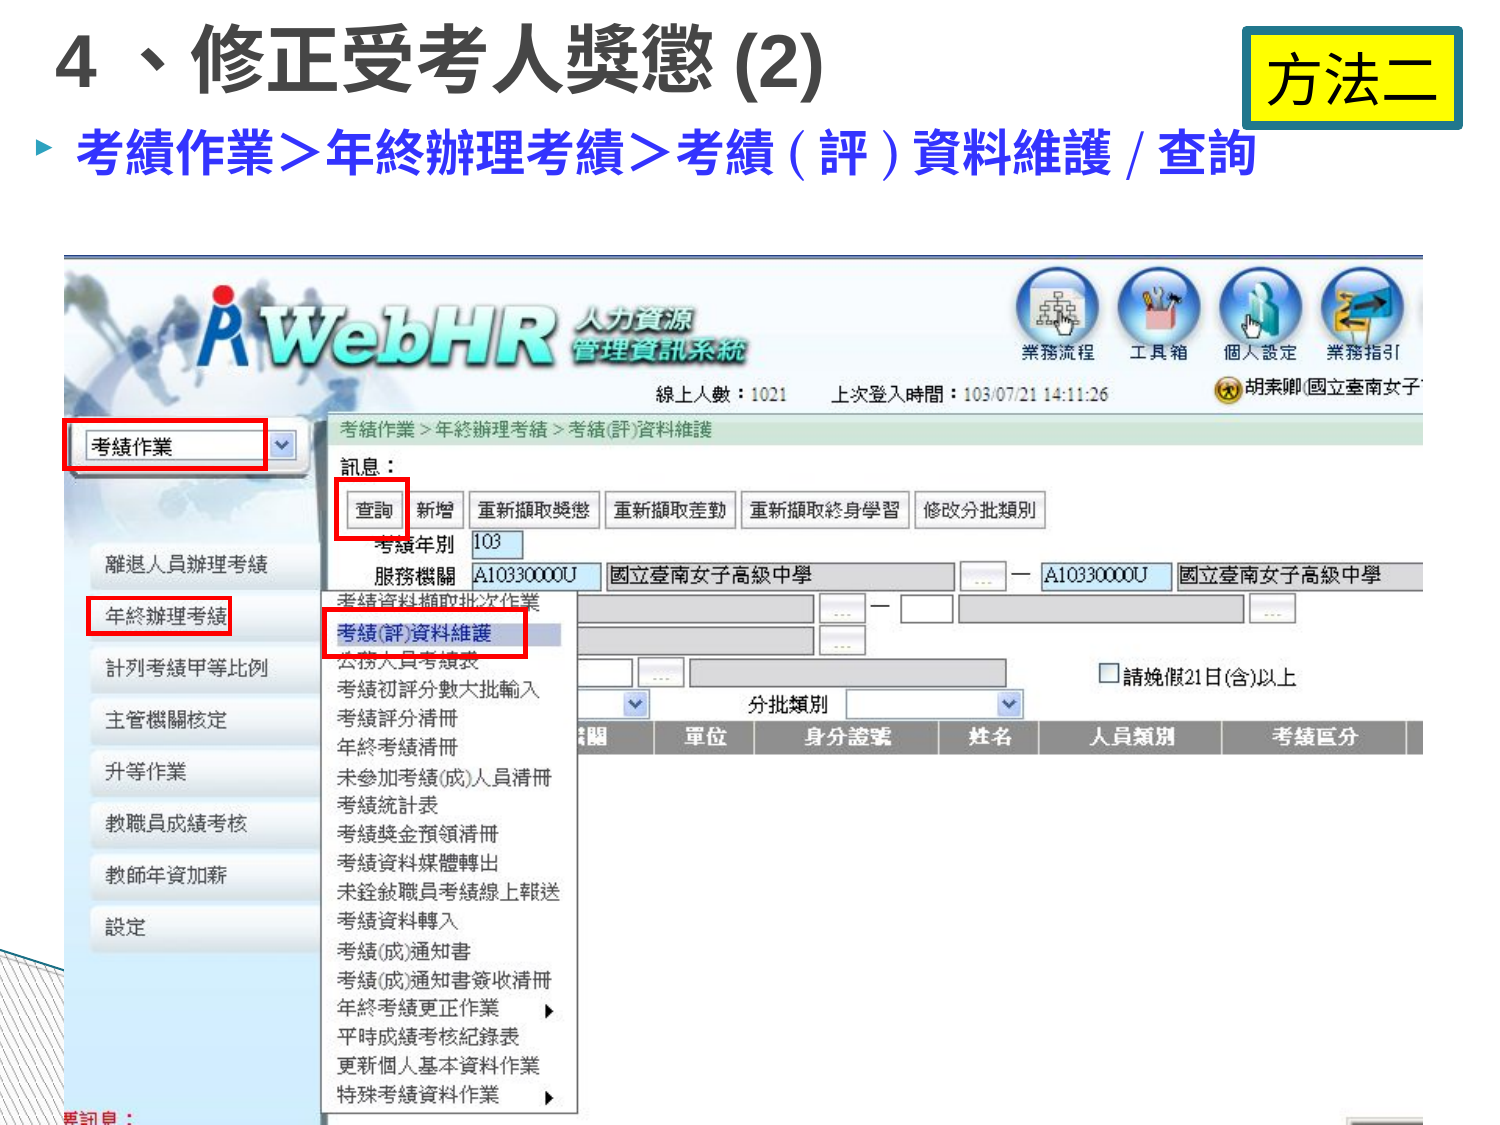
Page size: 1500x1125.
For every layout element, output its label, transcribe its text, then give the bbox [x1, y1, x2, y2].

text_box 4、修正受考人獎懲(2) [41, 0, 1500, 116]
text_box 方法二 [1246, 30, 1459, 126]
picture [67, 423, 263, 466]
list 考績作業＞年終辦理考績＞考績(評)資料維護/查詢 [0, 113, 1500, 279]
picture [0, 255, 1423, 1125]
